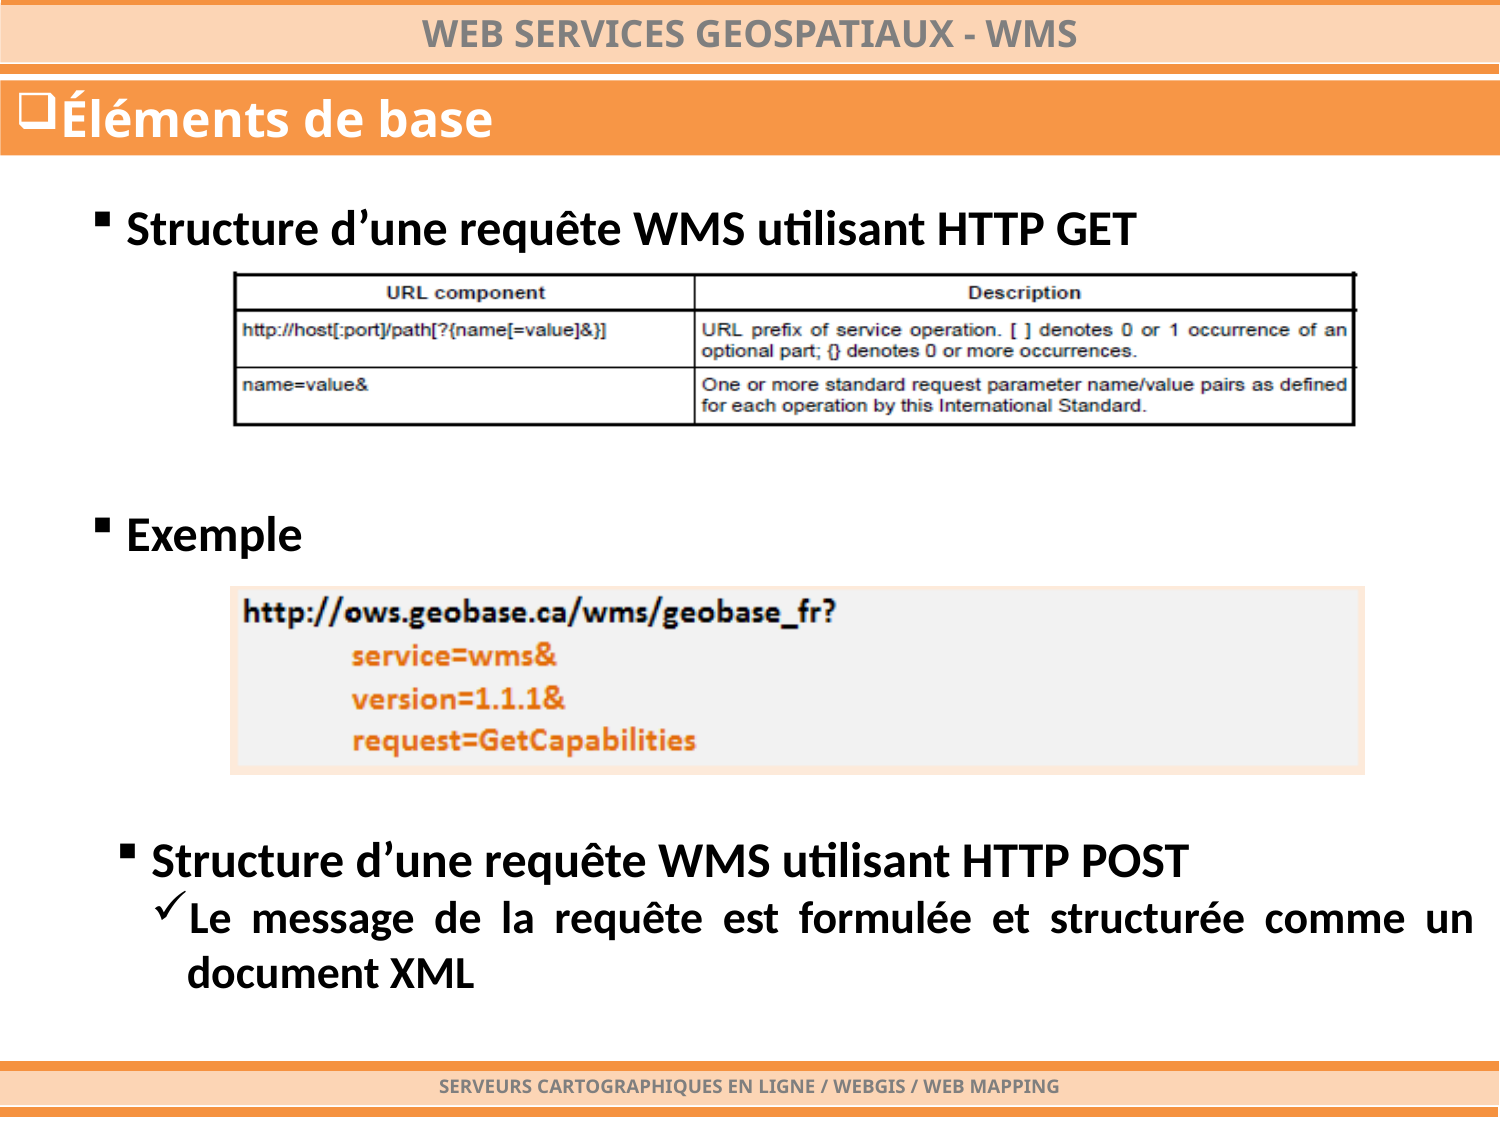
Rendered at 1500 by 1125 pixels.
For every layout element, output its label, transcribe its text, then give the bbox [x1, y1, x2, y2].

text_box Structure d’une requête WMS utilisant HTTP POST Le message de la requête est formulée et structurée comme un document XML [30, 820, 1490, 1125]
picture [230, 586, 1365, 775]
text_box Structure d’une requête WMS utilisant HTTP GET [5, 188, 1465, 493]
picture [230, 267, 1365, 433]
text_box WEB SERVICES GEOSPATIAUX - WMS [0, 2, 1500, 63]
text_box Éléments de base [0, 80, 1500, 156]
text_box Exemple [5, 493, 1473, 749]
